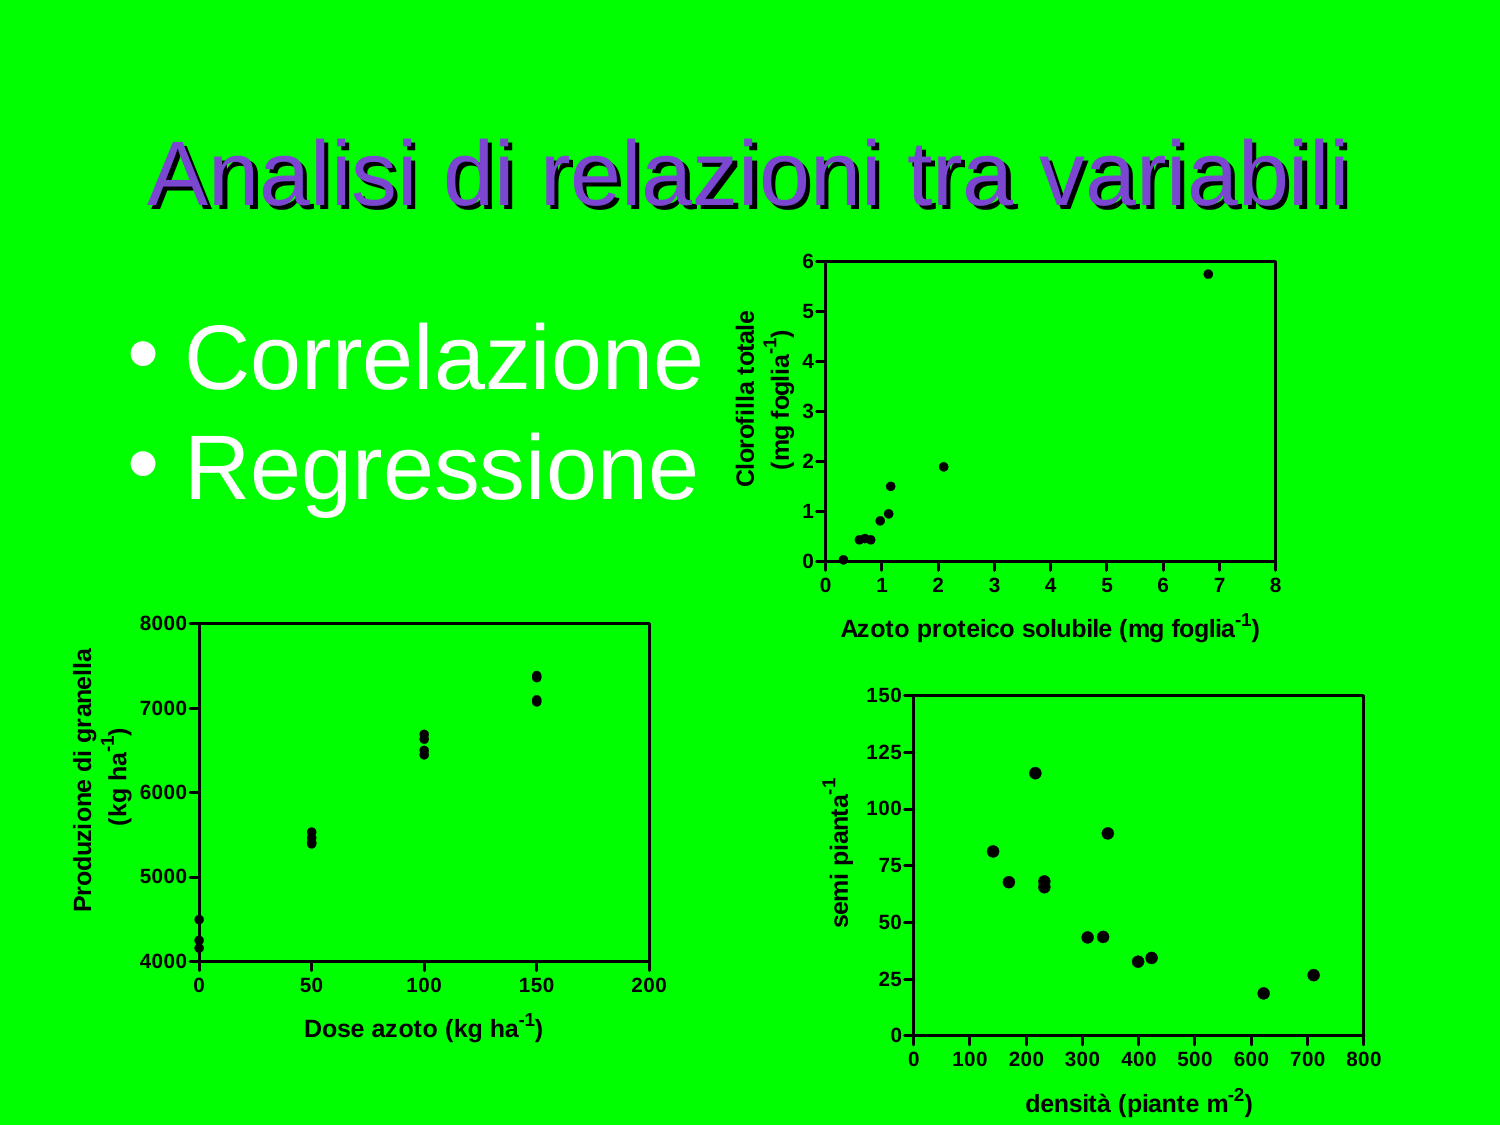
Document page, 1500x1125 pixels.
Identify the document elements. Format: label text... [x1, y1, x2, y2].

text_box Correlazione Regressione [112, 289, 720, 526]
picture [62, 600, 704, 1050]
title Analisi di relazioni tra variabili [112, 74, 1388, 263]
picture [812, 671, 1418, 1125]
picture [725, 237, 1330, 650]
